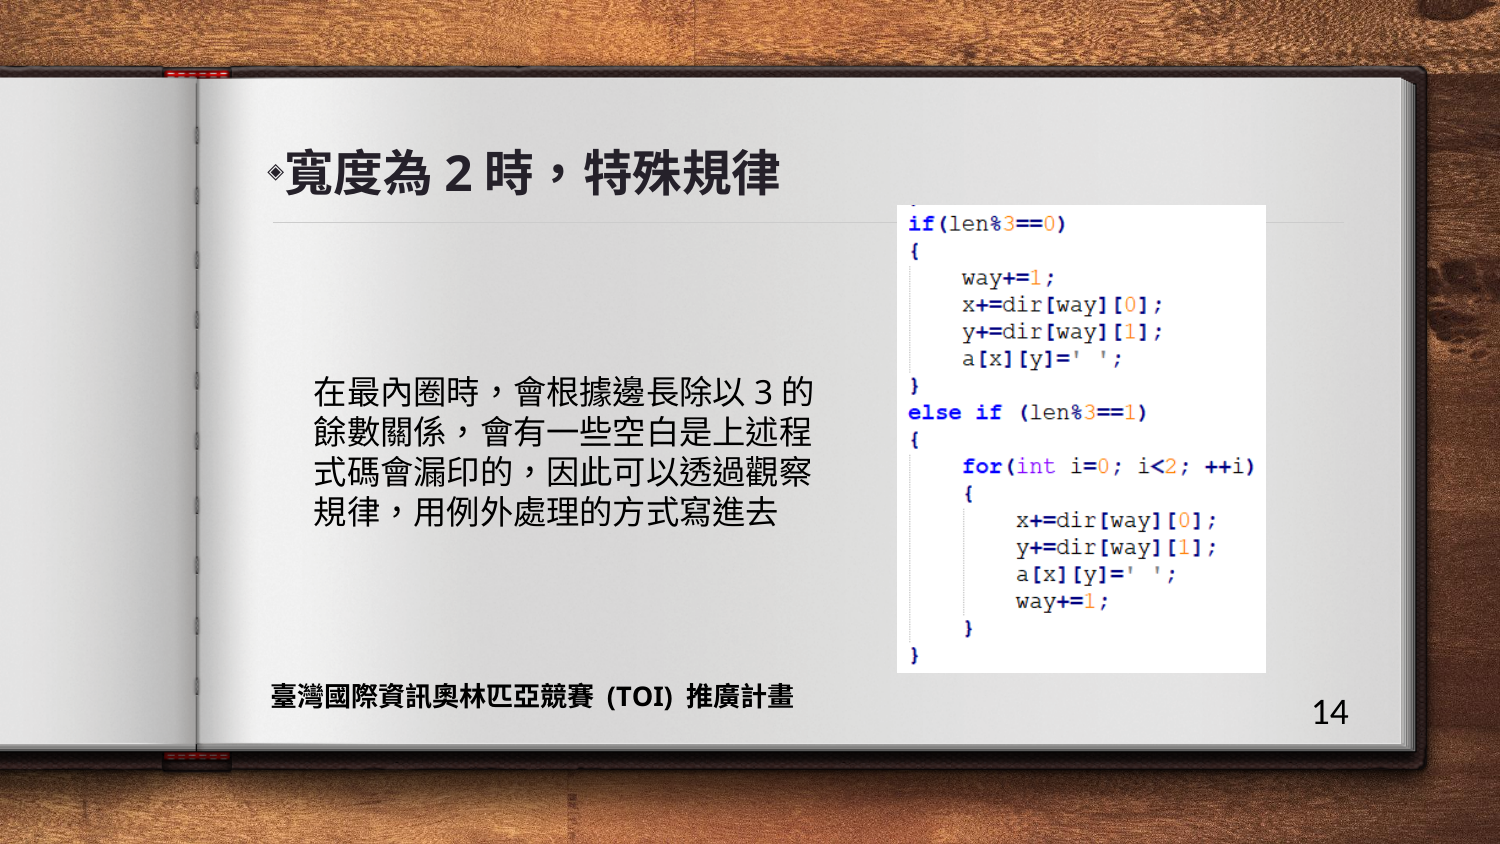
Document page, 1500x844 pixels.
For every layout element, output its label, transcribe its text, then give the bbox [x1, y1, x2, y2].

picture [897, 205, 1266, 673]
list 寬度為2時，特殊規律 [252, 126, 1194, 216]
text_box 在最內圈時，會根據邊長除以3的餘數關係，會有一些空白是上述程式碼會漏印的，因此可以透過觀察規律，用例外處理的方式寫進去 [299, 363, 851, 541]
text_box 14 [1295, 672, 1386, 737]
